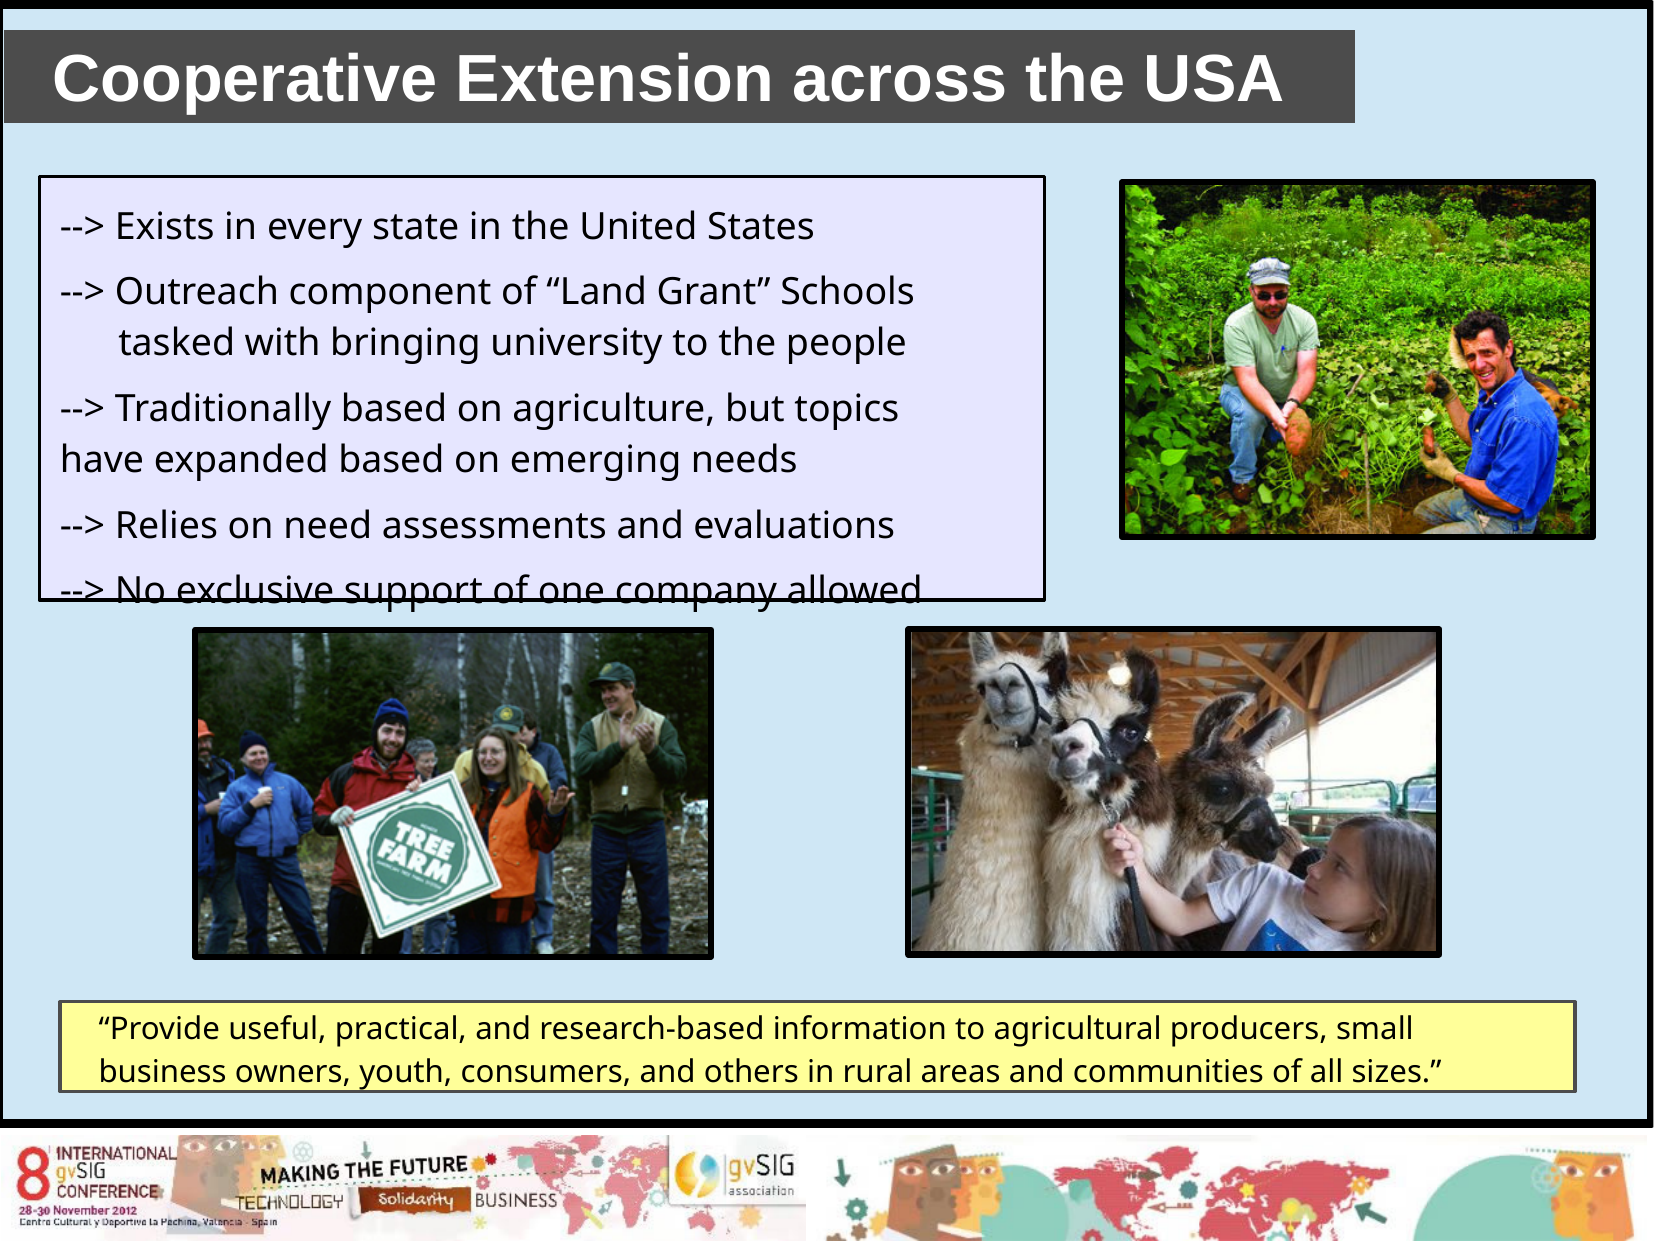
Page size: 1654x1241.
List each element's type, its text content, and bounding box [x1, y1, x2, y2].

text_box Cooperative Extension across the USA [37, 33, 1336, 123]
picture [1, 1135, 1647, 1241]
text_box --> Exists in every state in the United States --> Outreach component of “Land Grant” Schools tasked with bringing university to the people --> Traditionally based on agriculture, but topics have expanded based on emerging needs --> Relies on need assessments and evaluations --> No exclusive support of one company allowed [45, 191, 1051, 732]
picture [198, 632, 709, 954]
text_box [0, 4, 1652, 1124]
picture [911, 632, 1437, 952]
picture [1124, 185, 1591, 535]
text_box “Provide useful, practical, and research-based information to agricultural producers, small business owners, youth, consumers, and others in rural areas and communities of all sizes.” [83, 998, 1566, 1090]
